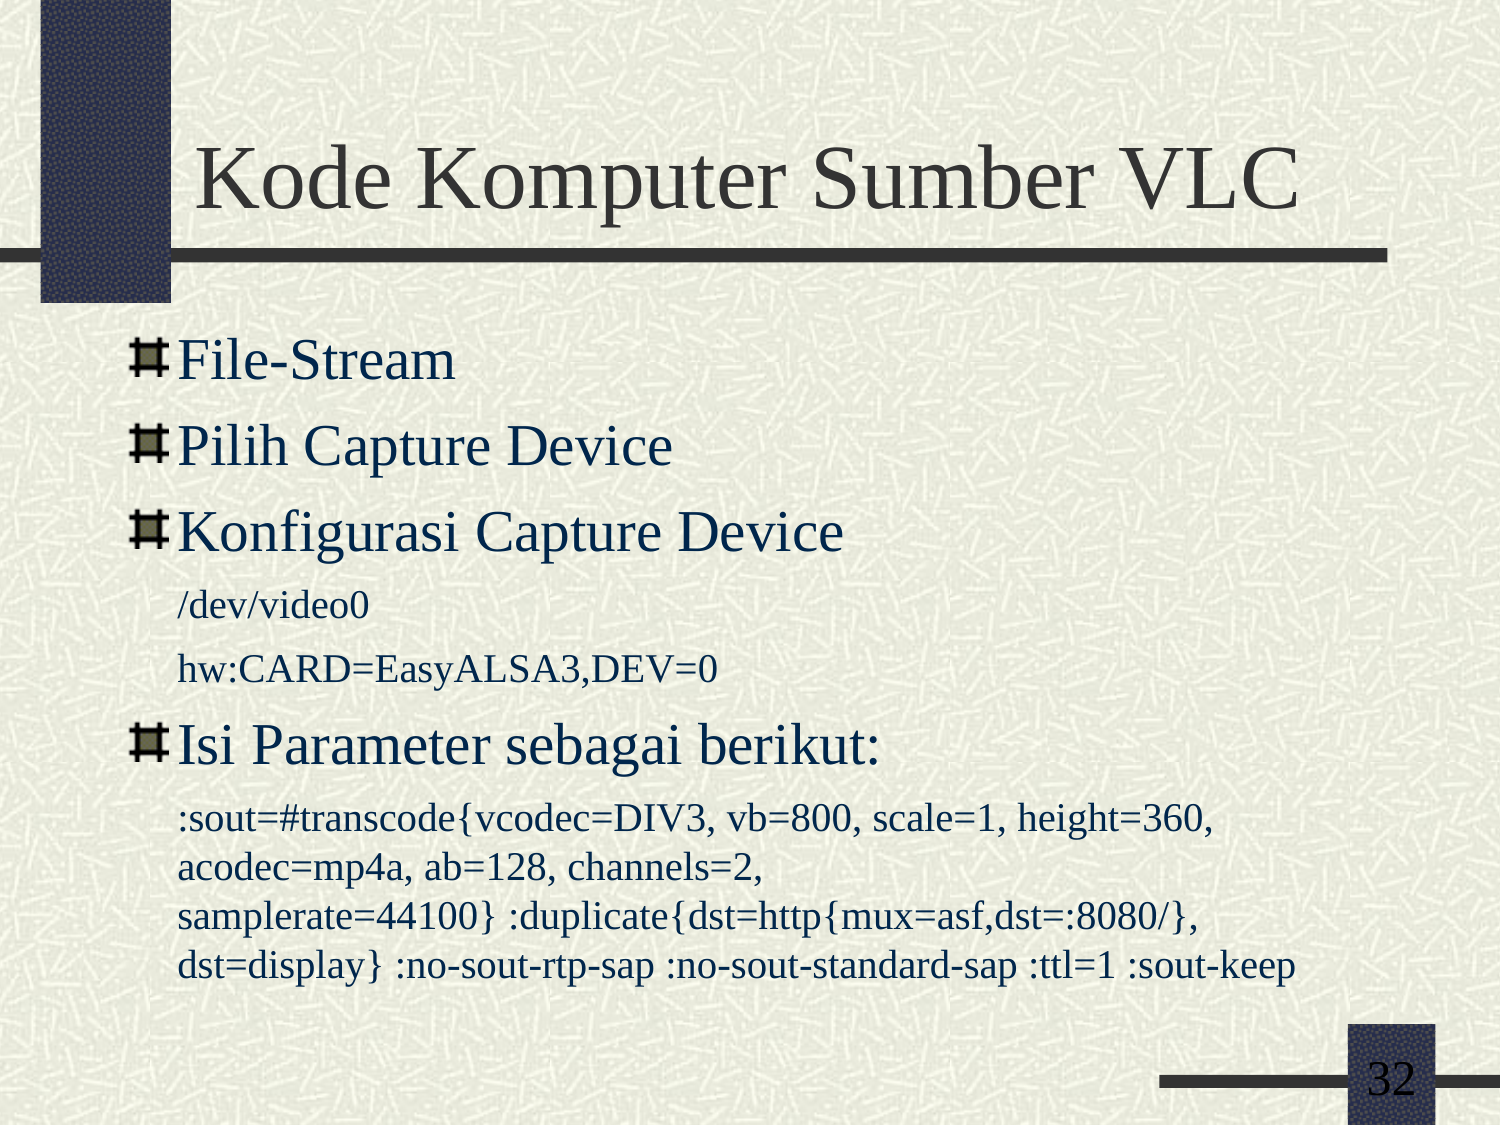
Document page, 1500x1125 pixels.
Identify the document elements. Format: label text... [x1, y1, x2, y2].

list File-Stream Pilih Capture Device Konfigurasi Capture Device /dev/video0 hw:CARD=EasyALSA3,DEV=0 Isi Parameter sebagai berikut: :sout=#transcode{vcodec=DIV3, vb=800, scale=1, height=360, acodec=mp4a, ab=128, channels=2, samplerate=44100} :duplicate{dst=http{mux=asf,dst=:8080/}, dst=display} :no-sout-rtp-sap :no-sout-standard-sap :ttl=1 :sout-keep [112, 312, 1388, 1000]
picture [0, 0, 1500, 1125]
title Kode Komputer Sumber VLC [179, 46, 1455, 235]
